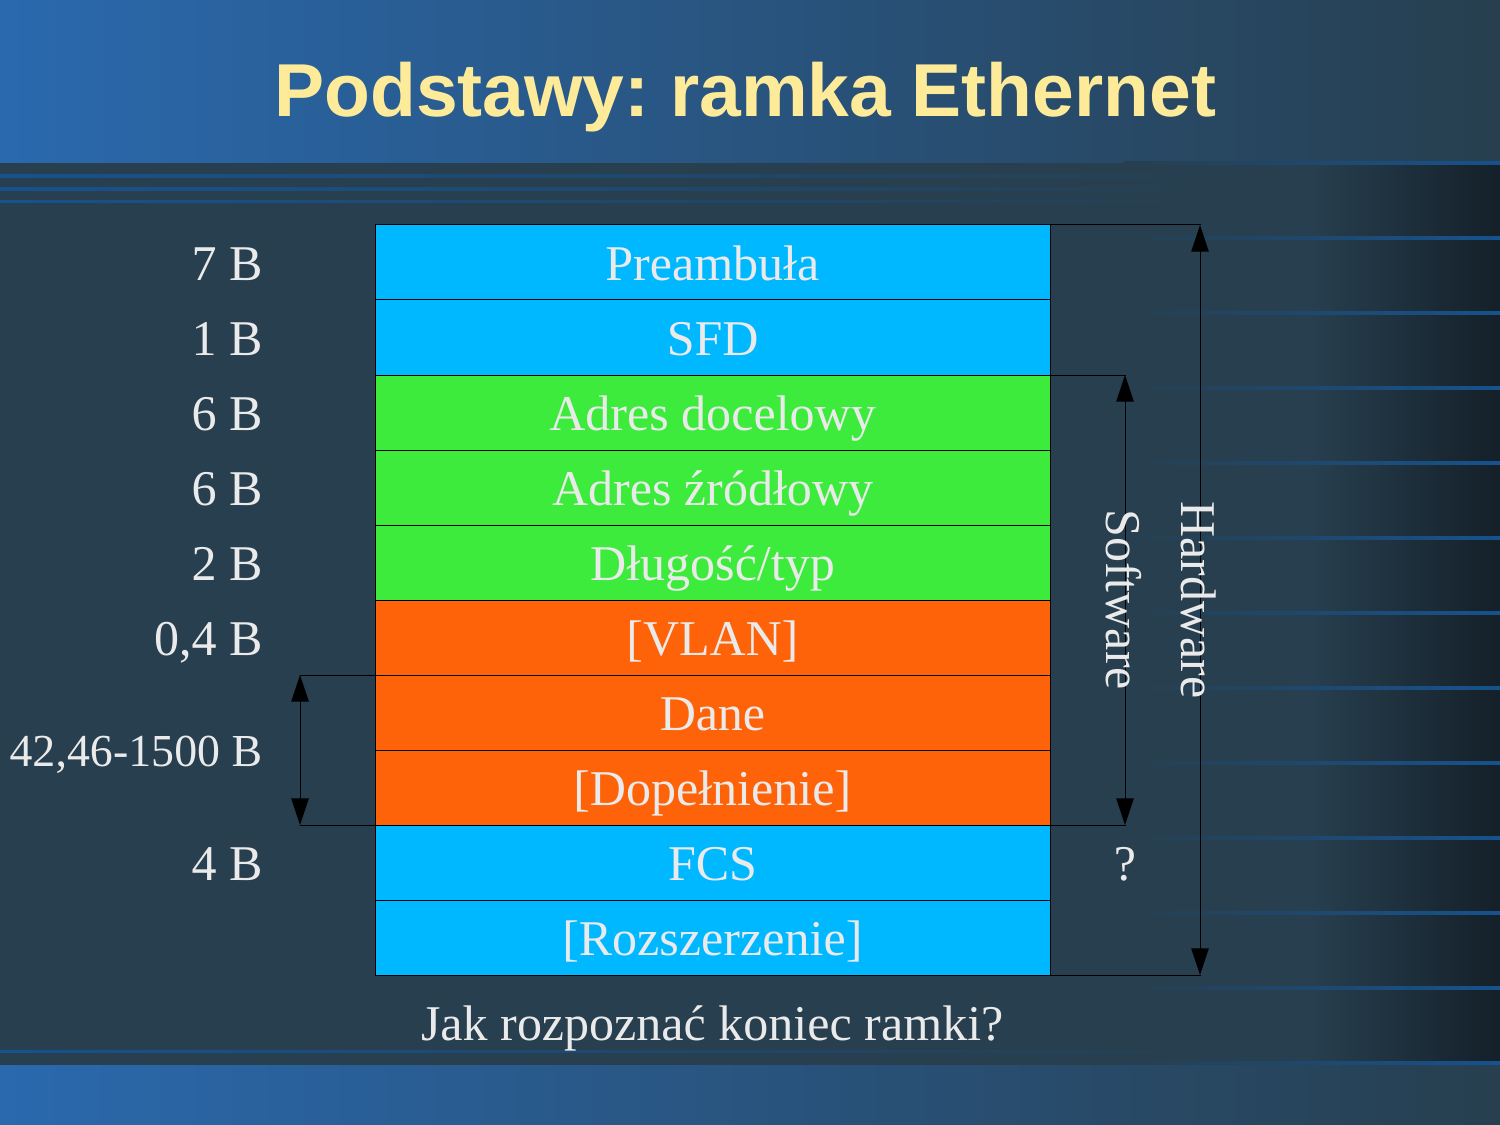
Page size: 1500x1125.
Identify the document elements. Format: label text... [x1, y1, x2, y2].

text_box 1 B [112, 299, 263, 375]
text_box Jak rozpoznać koniec ramki? [375, 994, 1051, 1051]
text_box 6 B [112, 375, 263, 450]
text_box SFD [375, 299, 1051, 375]
text_box Preambuła [375, 224, 1051, 299]
text_box 42,46-1500 B [0, 675, 263, 826]
text_box 4 B [112, 825, 263, 901]
text_box ? [1087, 825, 1163, 901]
text_box Adres źródłowy [375, 450, 1051, 525]
text_box FCS [375, 825, 1051, 900]
text_box [Rozszerzenie] [375, 900, 1051, 976]
text_box [VLAN] [375, 600, 1051, 675]
text_box 0,4 B [112, 600, 263, 676]
text_box 6 B [112, 450, 263, 525]
text_box Dane [375, 675, 1051, 751]
text_box Adres docelowy [375, 375, 1051, 450]
text_box 2 B [112, 525, 263, 600]
text_box [Dopełnienie] [375, 751, 1051, 825]
title Podstawy: ramka Ethernet [83, 0, 1409, 207]
text_box 7 B [112, 224, 263, 299]
text_box Długość/typ [375, 525, 1051, 600]
